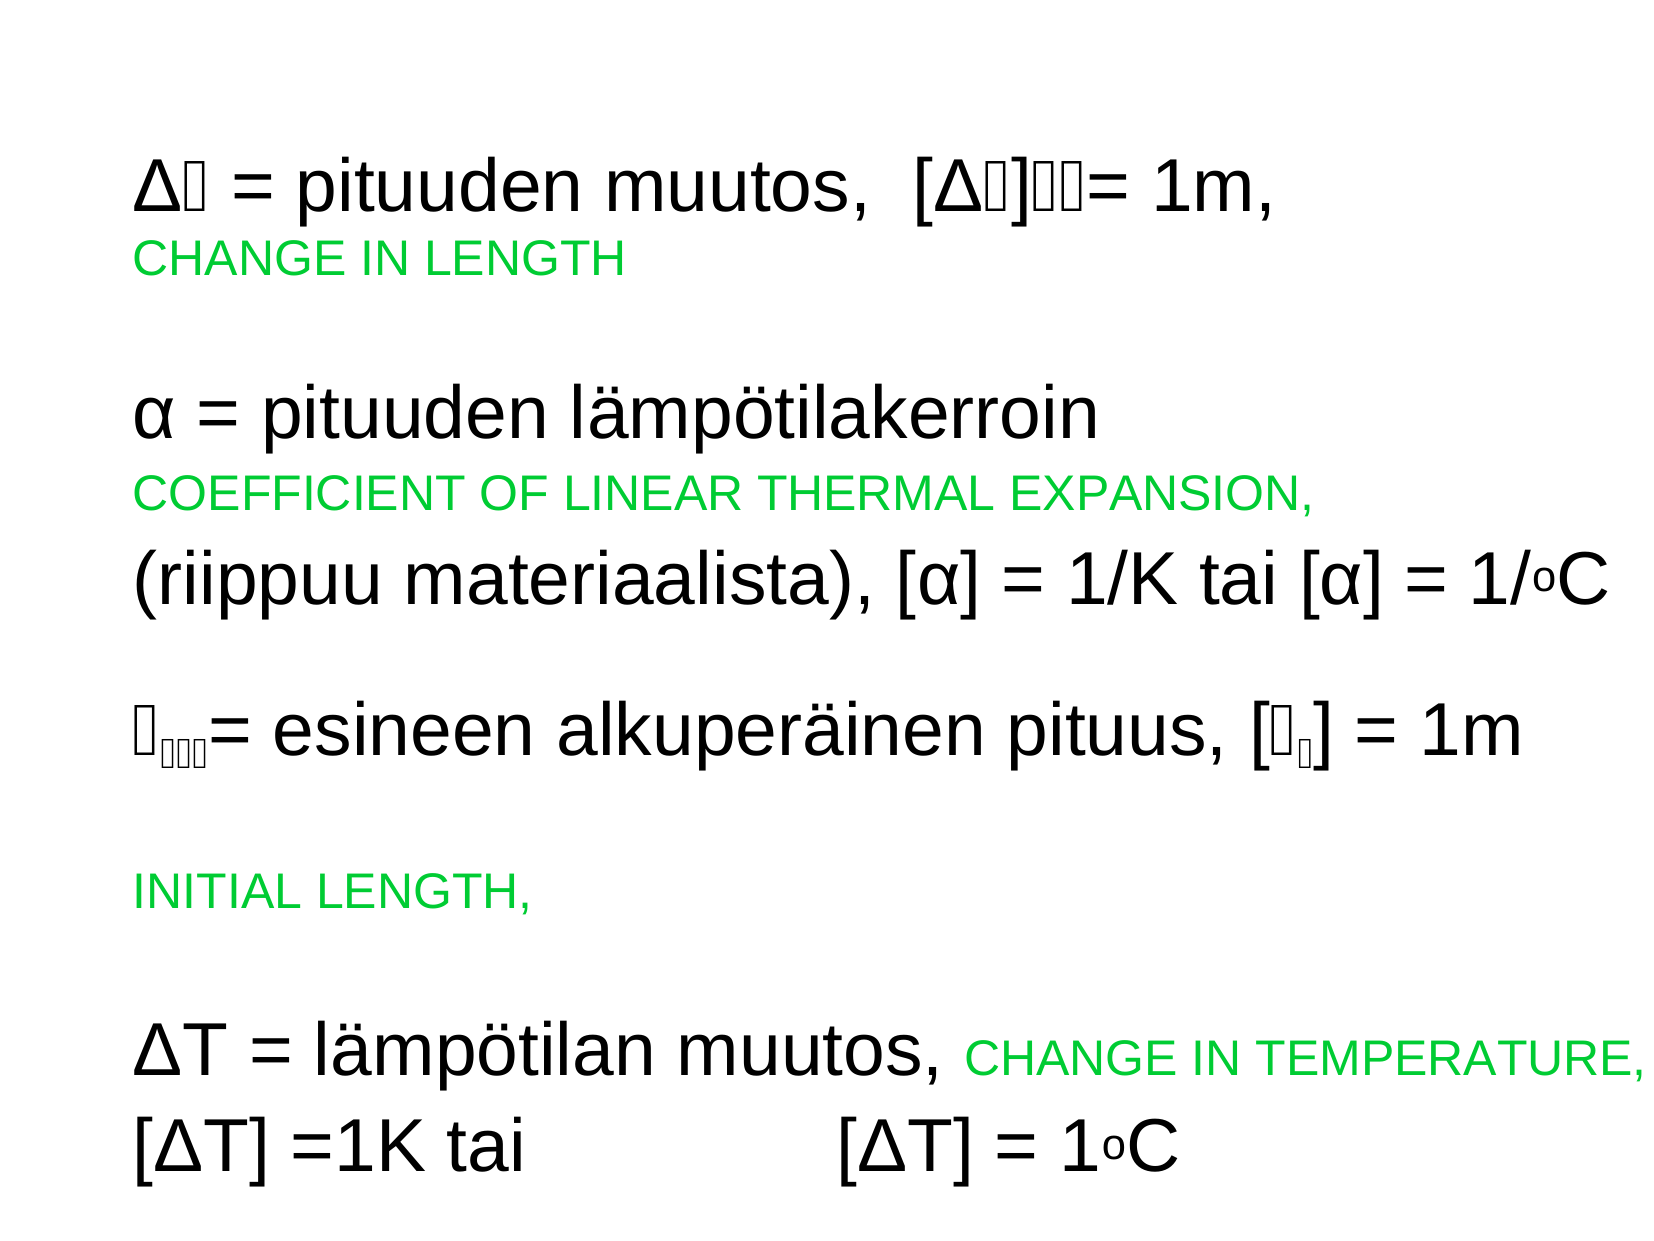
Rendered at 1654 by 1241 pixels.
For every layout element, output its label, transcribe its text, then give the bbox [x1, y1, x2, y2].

text_box Δ = pituuden muutos, [Δ]= 1m, CHANGE IN LENGTH α = pituuden lämpötilakerroin COEFFICIENT OF LINEAR THERMAL EXPANSION, (riippuu materiaalista), [α] = 1/K tai [α] = 1/oC = esineen alkuperäinen pituus, [] = 1m INITIAL LENGTH, ΔT = lämpötilan muutos, CHANGE IN TEMPERATURE, [ΔT] =1K tai [ΔT] = 1oC [118, 136, 1654, 1116]
